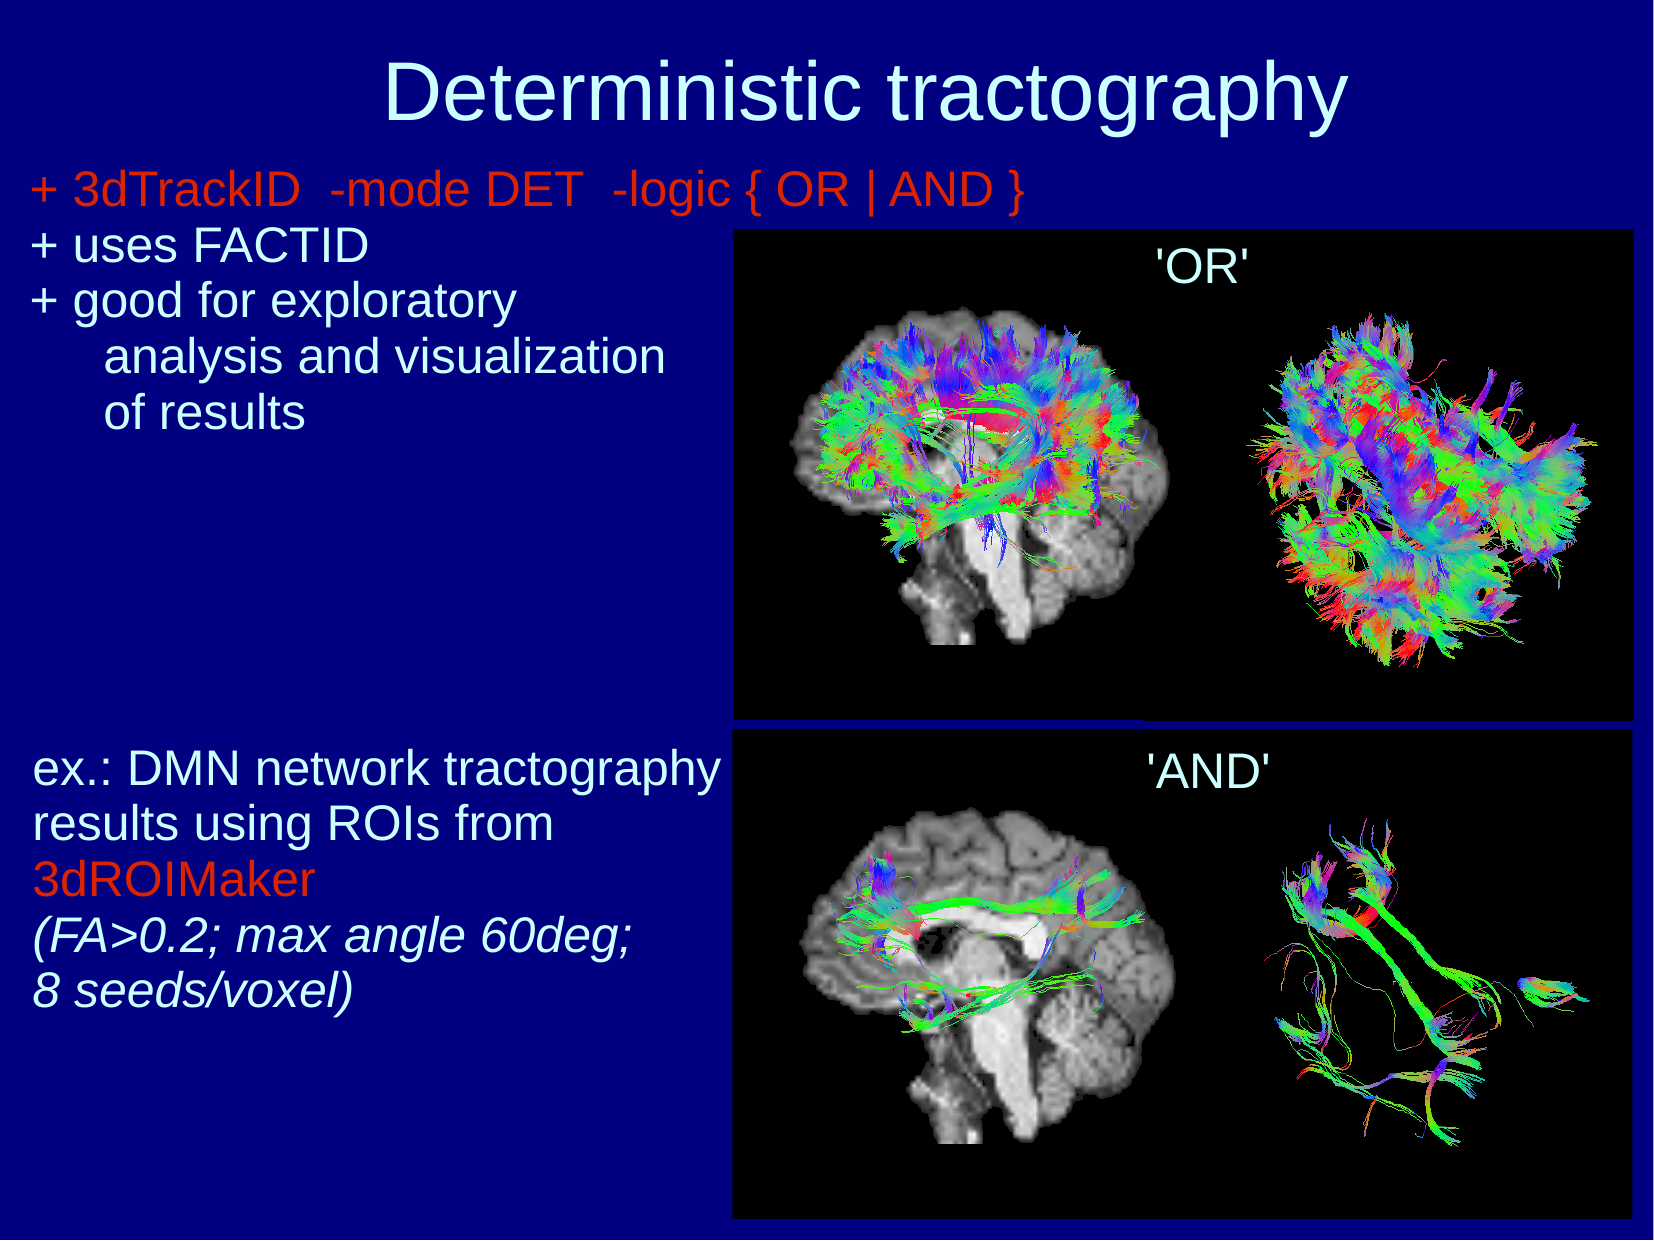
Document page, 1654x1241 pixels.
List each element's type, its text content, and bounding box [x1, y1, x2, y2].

picture [733, 229, 1634, 721]
picture [732, 729, 1633, 1219]
title Deterministic tractography [106, 23, 1627, 160]
text_box 'AND' [1131, 735, 1286, 807]
text_box 'OR' [1140, 230, 1265, 302]
text_box + 3dTrackID -mode DET -logic { OR | AND } + uses FACTID + good for exploratory analysis and visualization of results [14, 153, 1041, 504]
text_box ex.: DMN network tractography results using ROIs from 3dROIMaker (FA>0.2; max angle 60deg; 8 seeds/voxel) [17, 732, 732, 1026]
